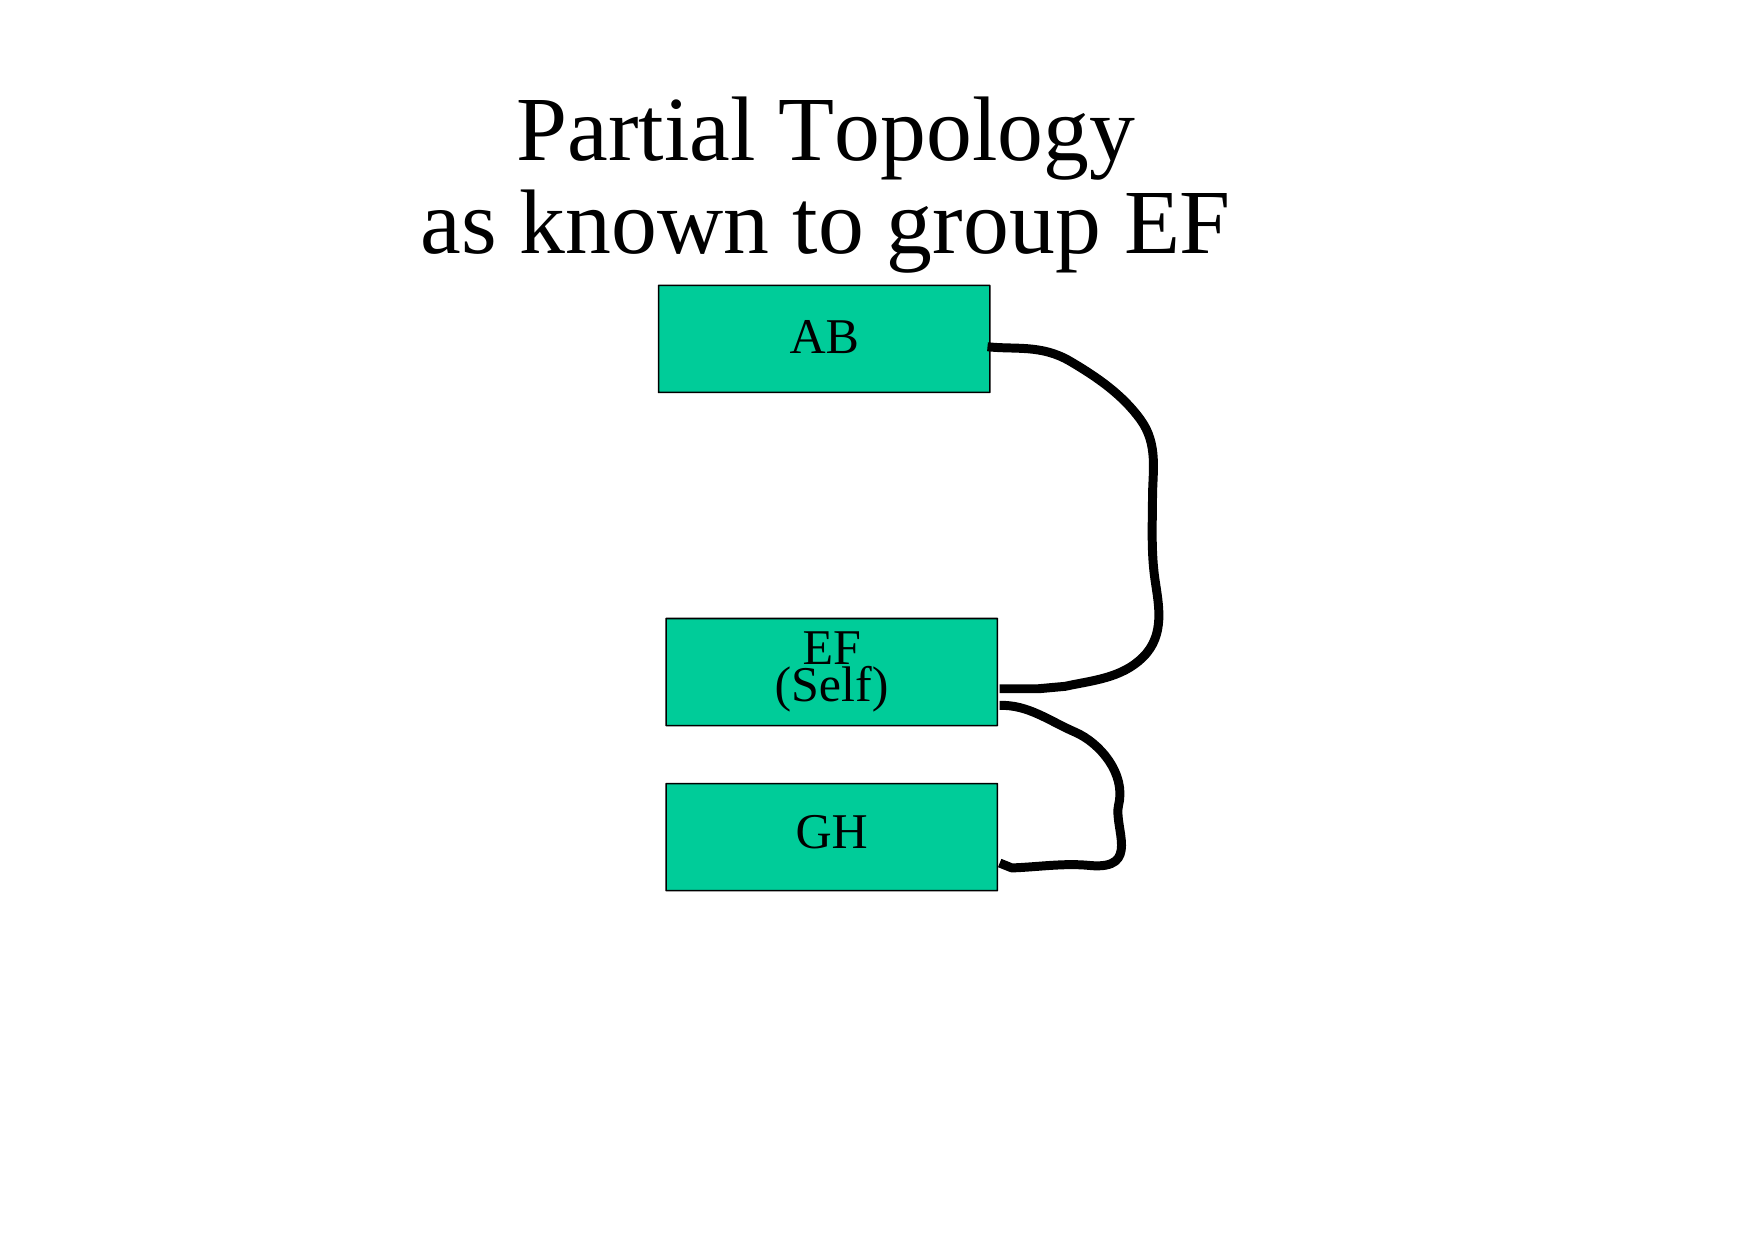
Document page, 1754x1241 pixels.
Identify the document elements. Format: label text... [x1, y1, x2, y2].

text_box Partial Topology as known to group EF [123, 56, 1529, 303]
text_box EF (Self)‏ [666, 618, 998, 726]
text_box AB [658, 285, 990, 393]
text_box GH [666, 783, 998, 891]
